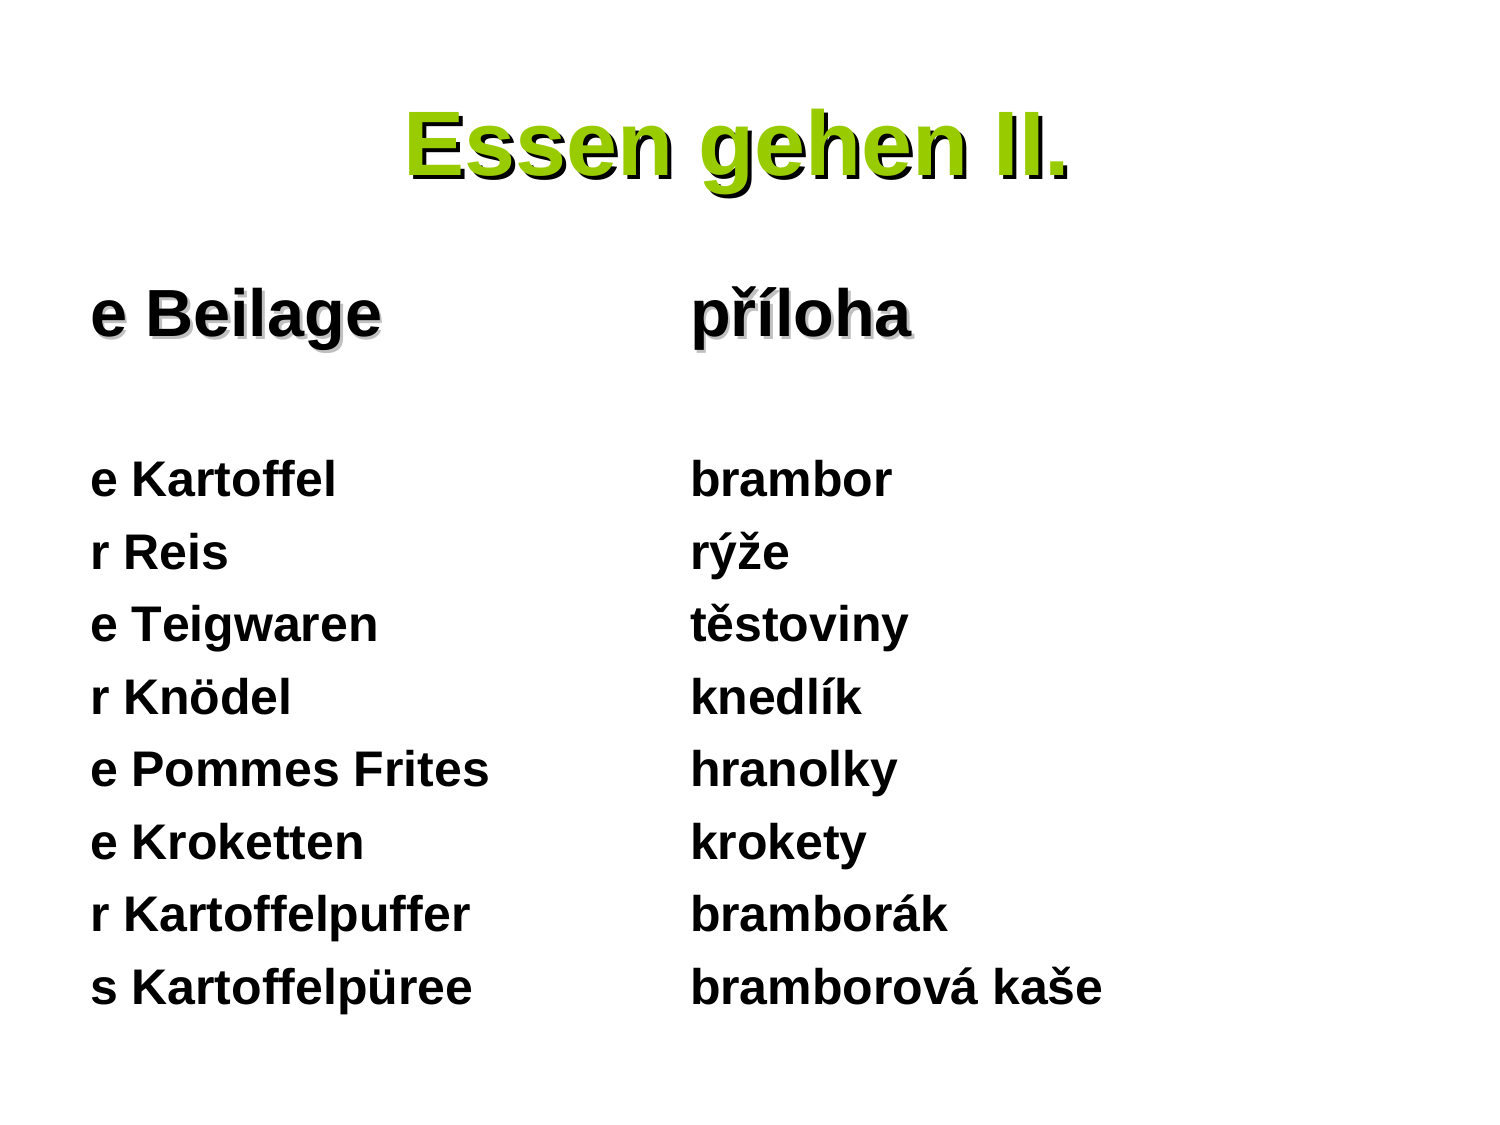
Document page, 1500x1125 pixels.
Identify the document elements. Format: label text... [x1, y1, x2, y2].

title Essen gehen II. [75, 45, 1426, 233]
list e Beilage příloha e Kartoffel brambor r Reis rýže e Teigwaren těstoviny r Knödel knedlík e Pommes Frites hranolky e Kroketten krokety r Kartoffelpuffer bramborák s Kartoffelpüree bramborová kaše [75, 262, 1426, 1095]
